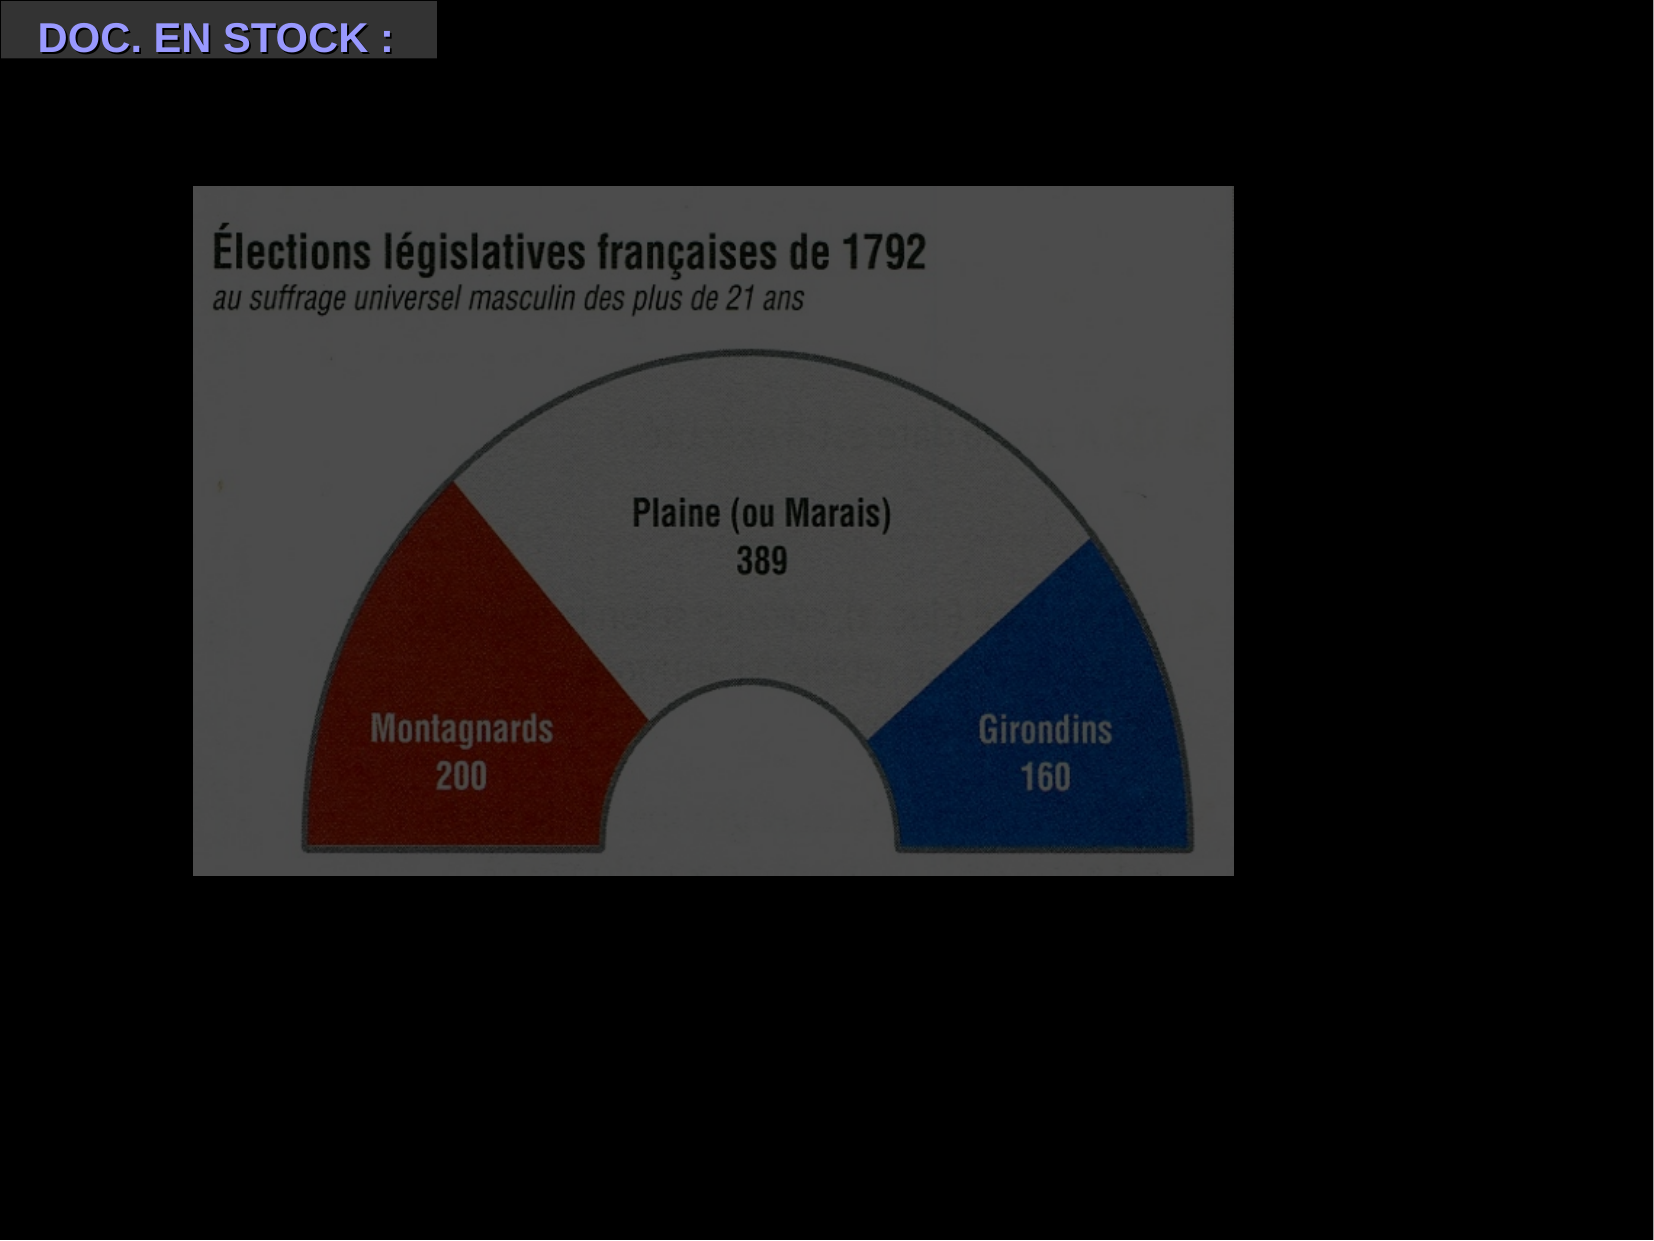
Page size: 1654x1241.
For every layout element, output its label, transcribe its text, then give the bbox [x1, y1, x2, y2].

text_box DOC. EN STOCK : [0, 0, 438, 60]
text_box [0, 0, 1501, 1126]
